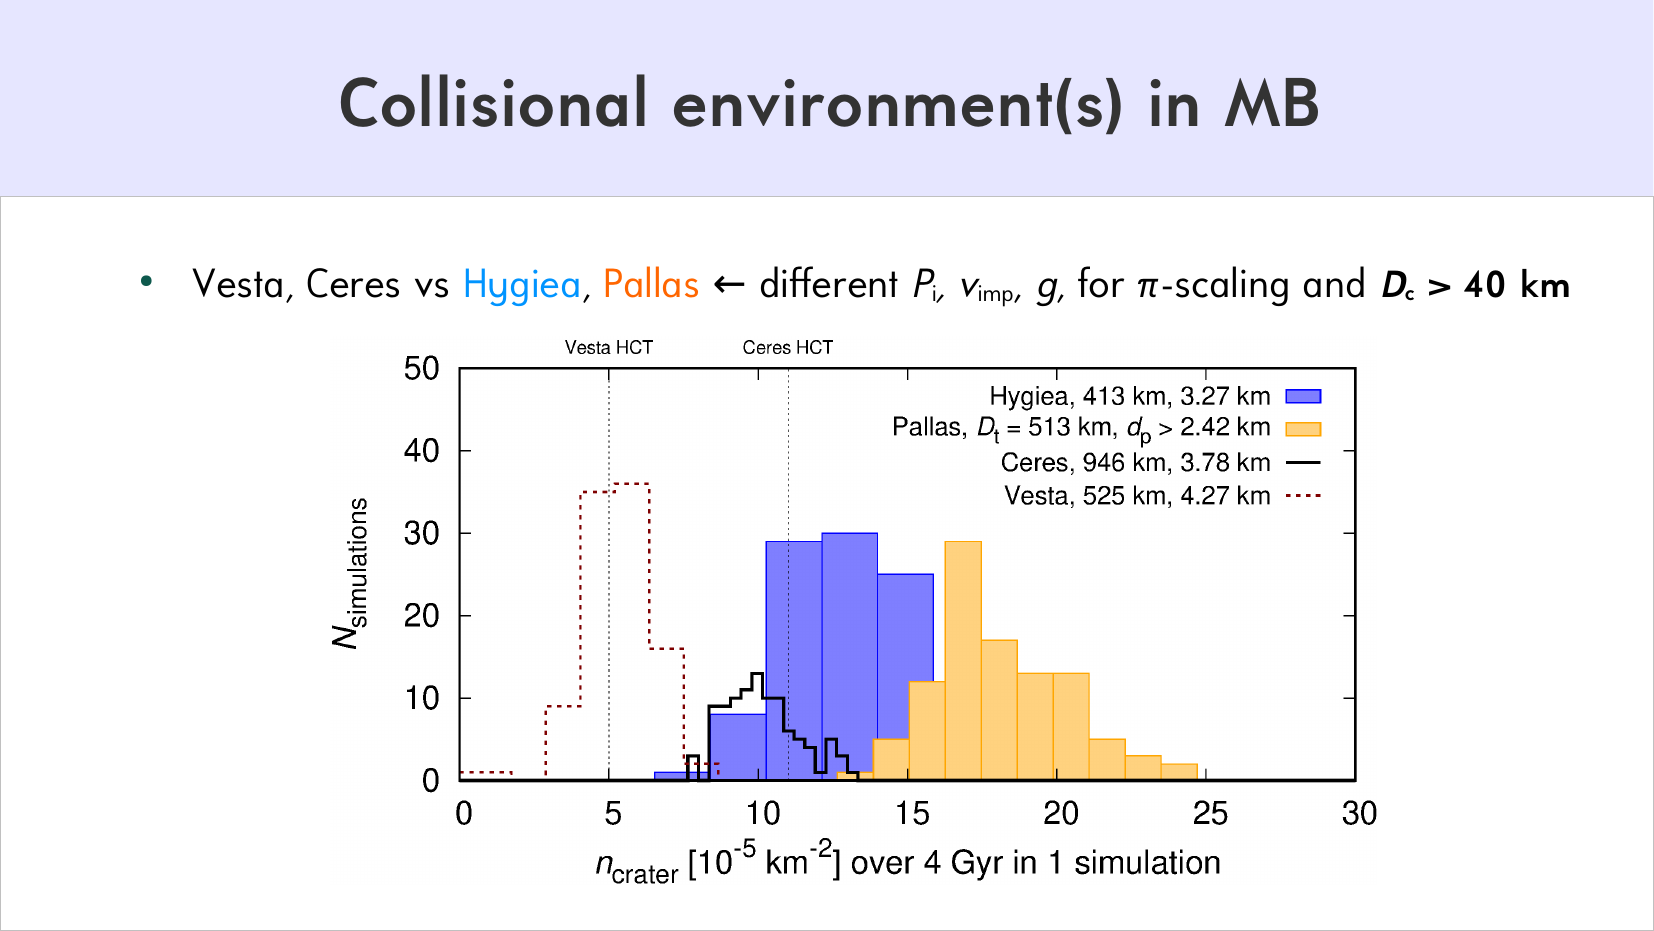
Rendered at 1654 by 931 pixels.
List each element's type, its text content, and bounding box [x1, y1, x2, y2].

title Collisional environment(s) in MB [124, 23, 1537, 179]
list Vesta, Ceres vs Hygiea, Pallas ← different Pi, vimp, g, for π-scaling and Dc > 40 km [121, 258, 1606, 798]
picture [330, 798, 1377, 886]
